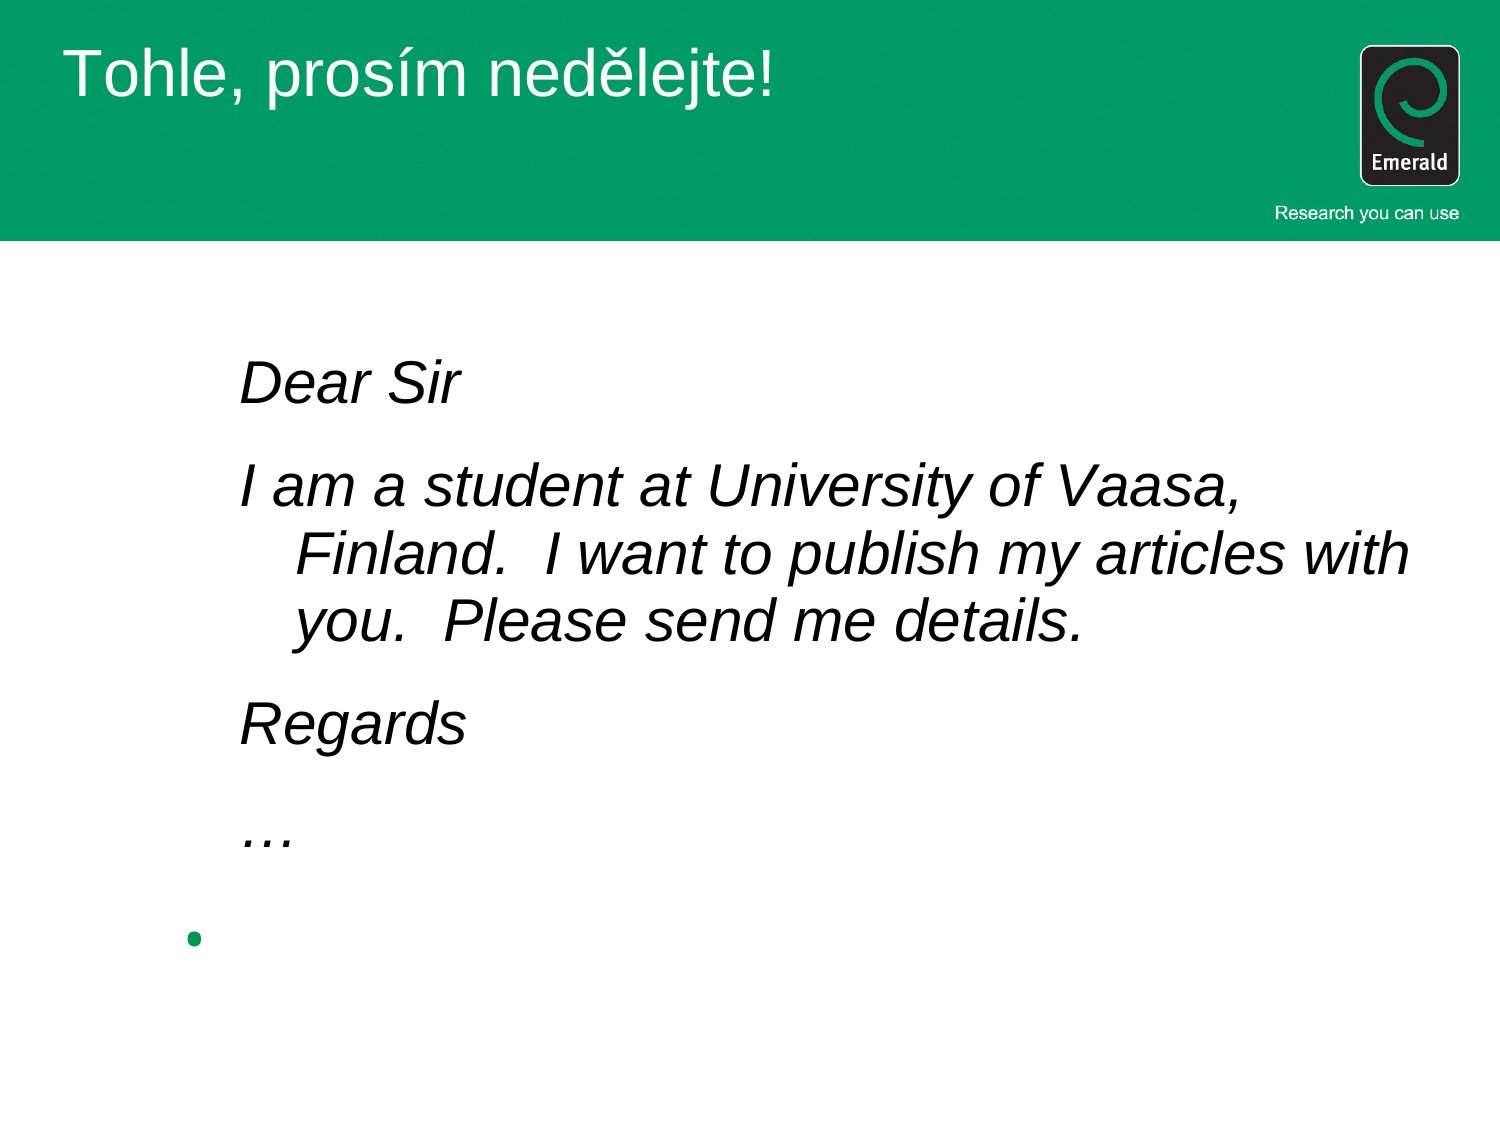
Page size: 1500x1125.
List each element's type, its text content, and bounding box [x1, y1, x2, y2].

list Dear Sir I am a student at University of Vaasa, Finland. I want to publish my articles with you. Please send me details. Regards … [183, 350, 1438, 951]
title Tohle, prosím nedělejte! [62, 38, 1250, 220]
